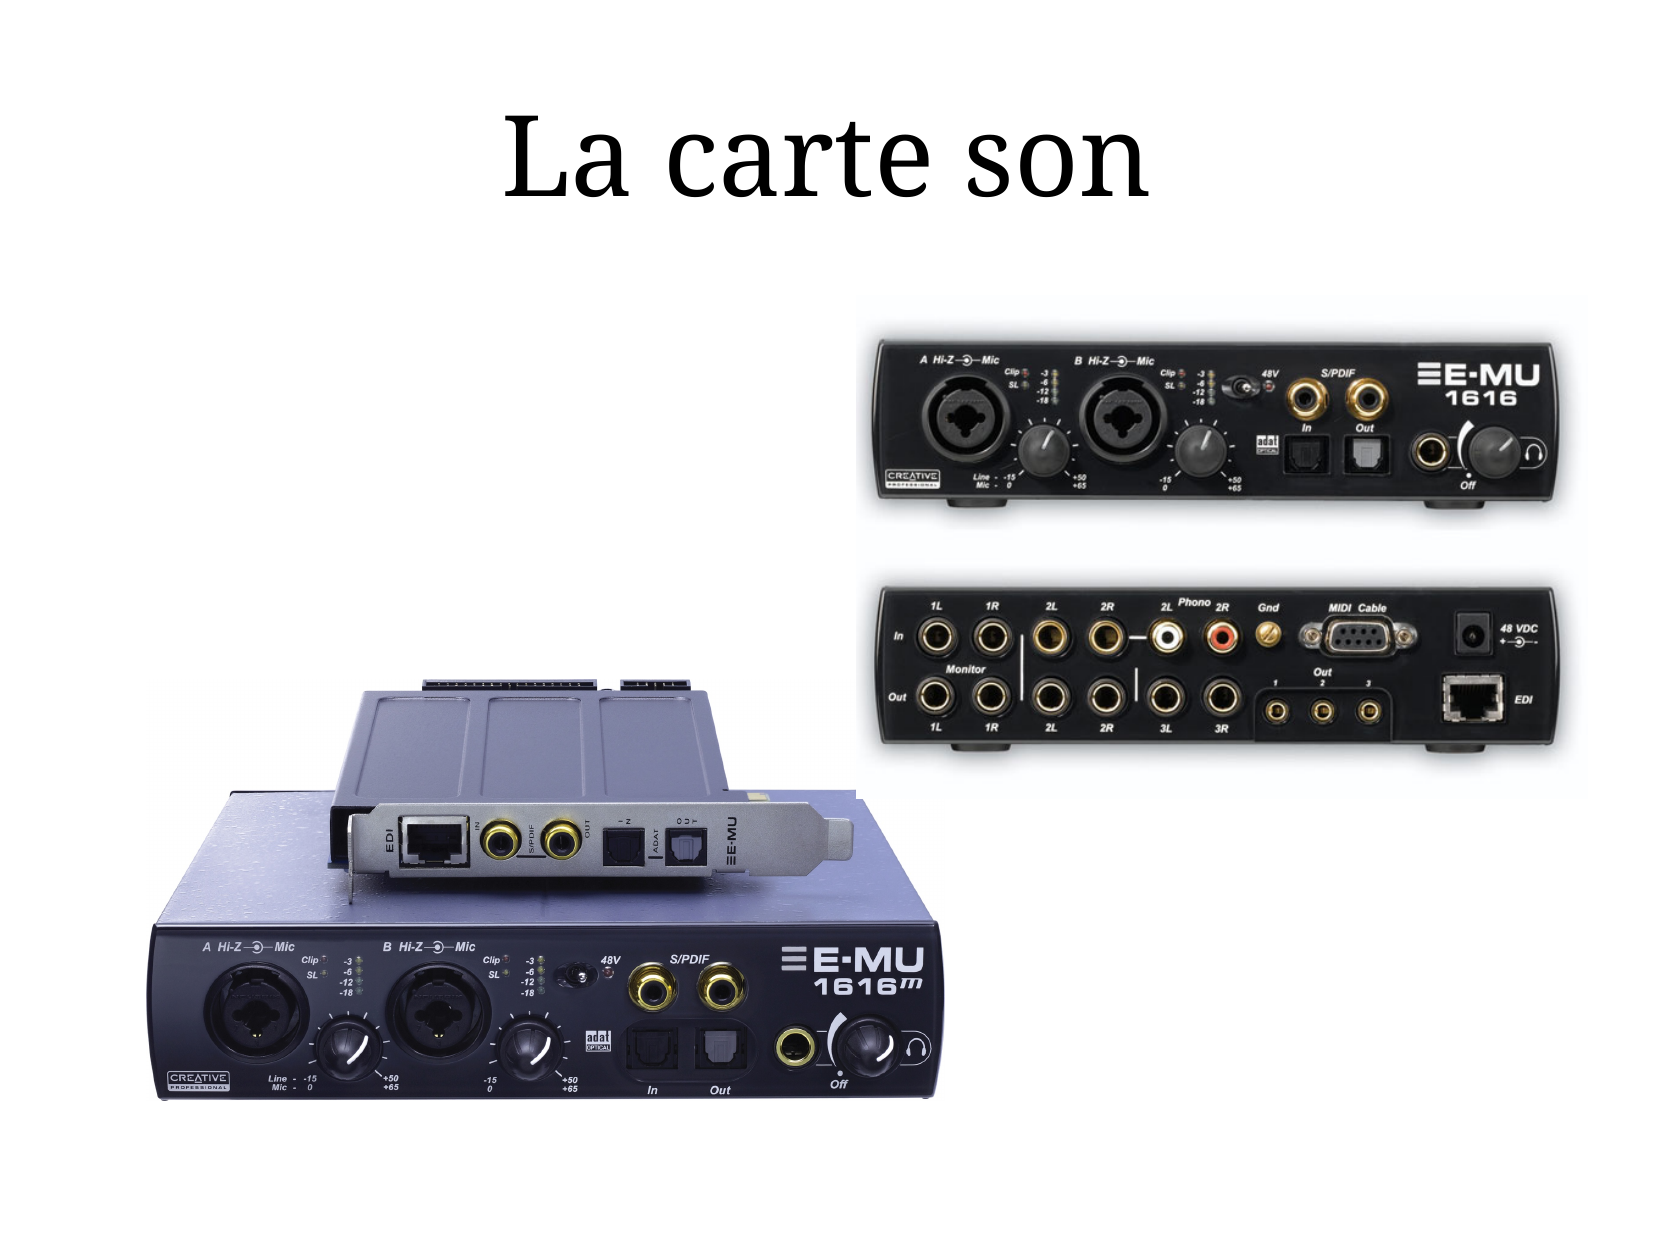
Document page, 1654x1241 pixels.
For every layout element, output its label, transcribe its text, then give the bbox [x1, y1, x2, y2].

title La carte son [82, 49, 1571, 257]
picture [146, 295, 1588, 1101]
